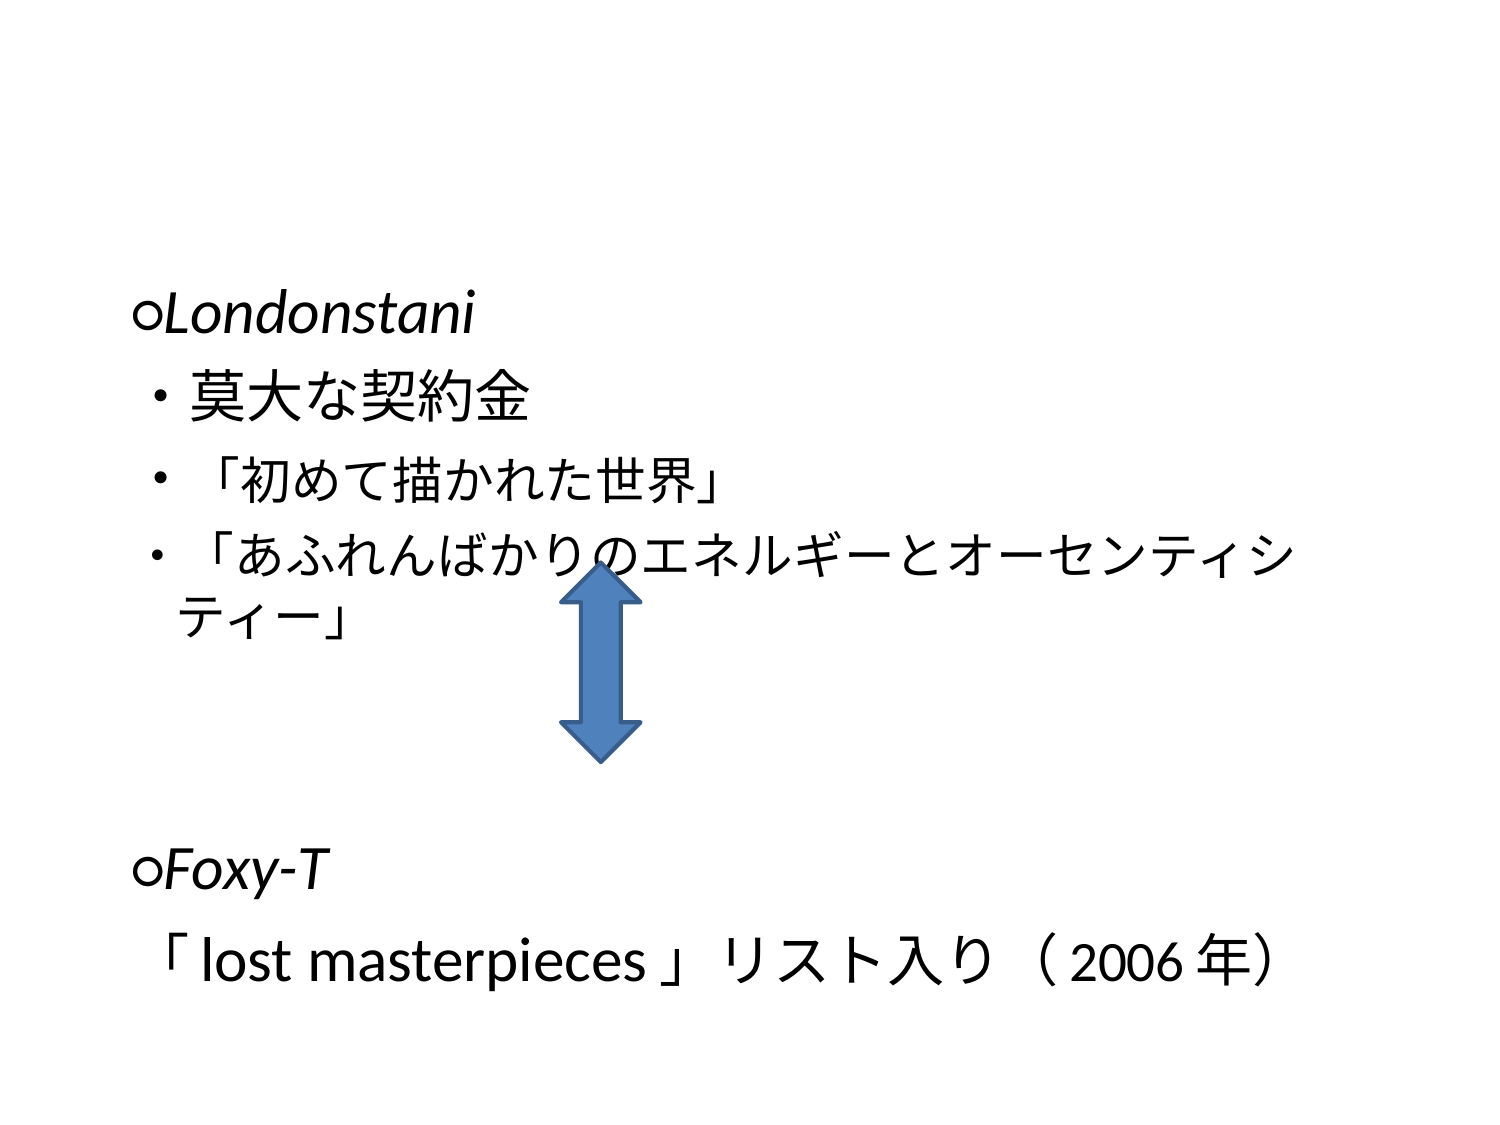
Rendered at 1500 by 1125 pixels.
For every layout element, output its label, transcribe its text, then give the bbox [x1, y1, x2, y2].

list ○Londonstani ・莫大な契約金 ・「初めて描かれた世界」 ・「あふれんばかりのエネルギーとオーセンティシティー」 ○Foxy-T 「lost masterpieces」リスト入り（2006年） [75, 54, 1426, 1071]
text_box [561, 562, 641, 763]
